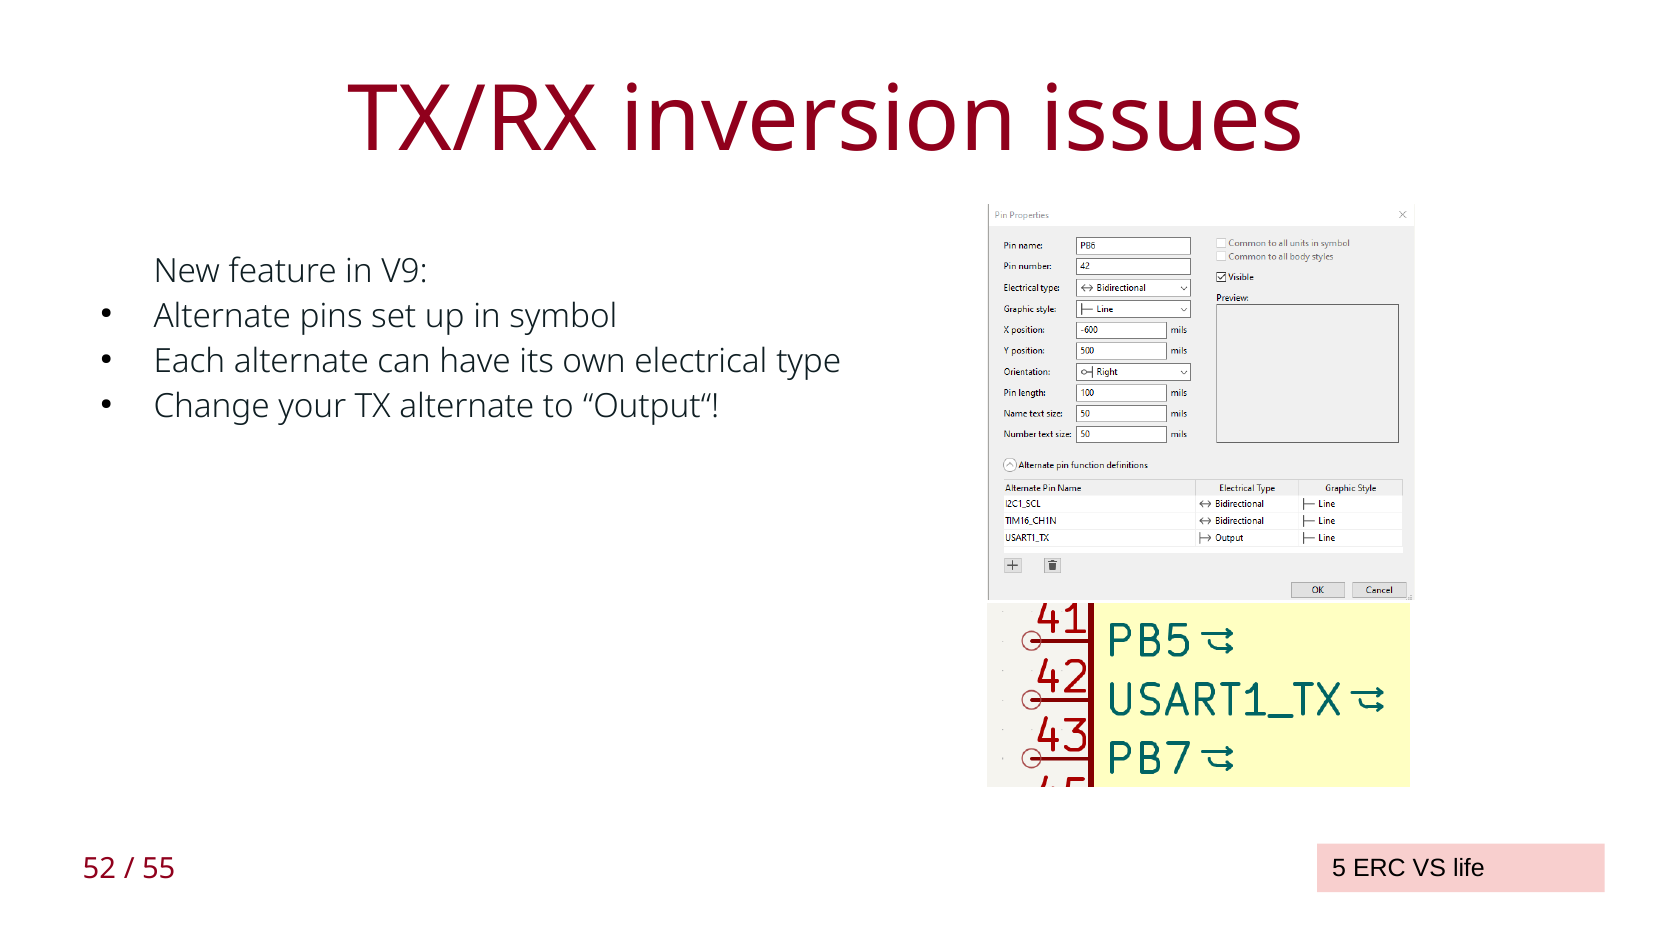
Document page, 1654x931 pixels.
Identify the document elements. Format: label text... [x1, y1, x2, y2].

text_box 5 ERC VS life [1317, 843, 1605, 893]
title TX/RX inversion issues [82, 37, 1571, 193]
picture [987, 204, 1415, 600]
list New feature in V9: Alternate pins set up in symbol Each alternate can have its own electrical type Change your TX alternate to “Output“! [82, 246, 926, 737]
picture [987, 603, 1410, 787]
